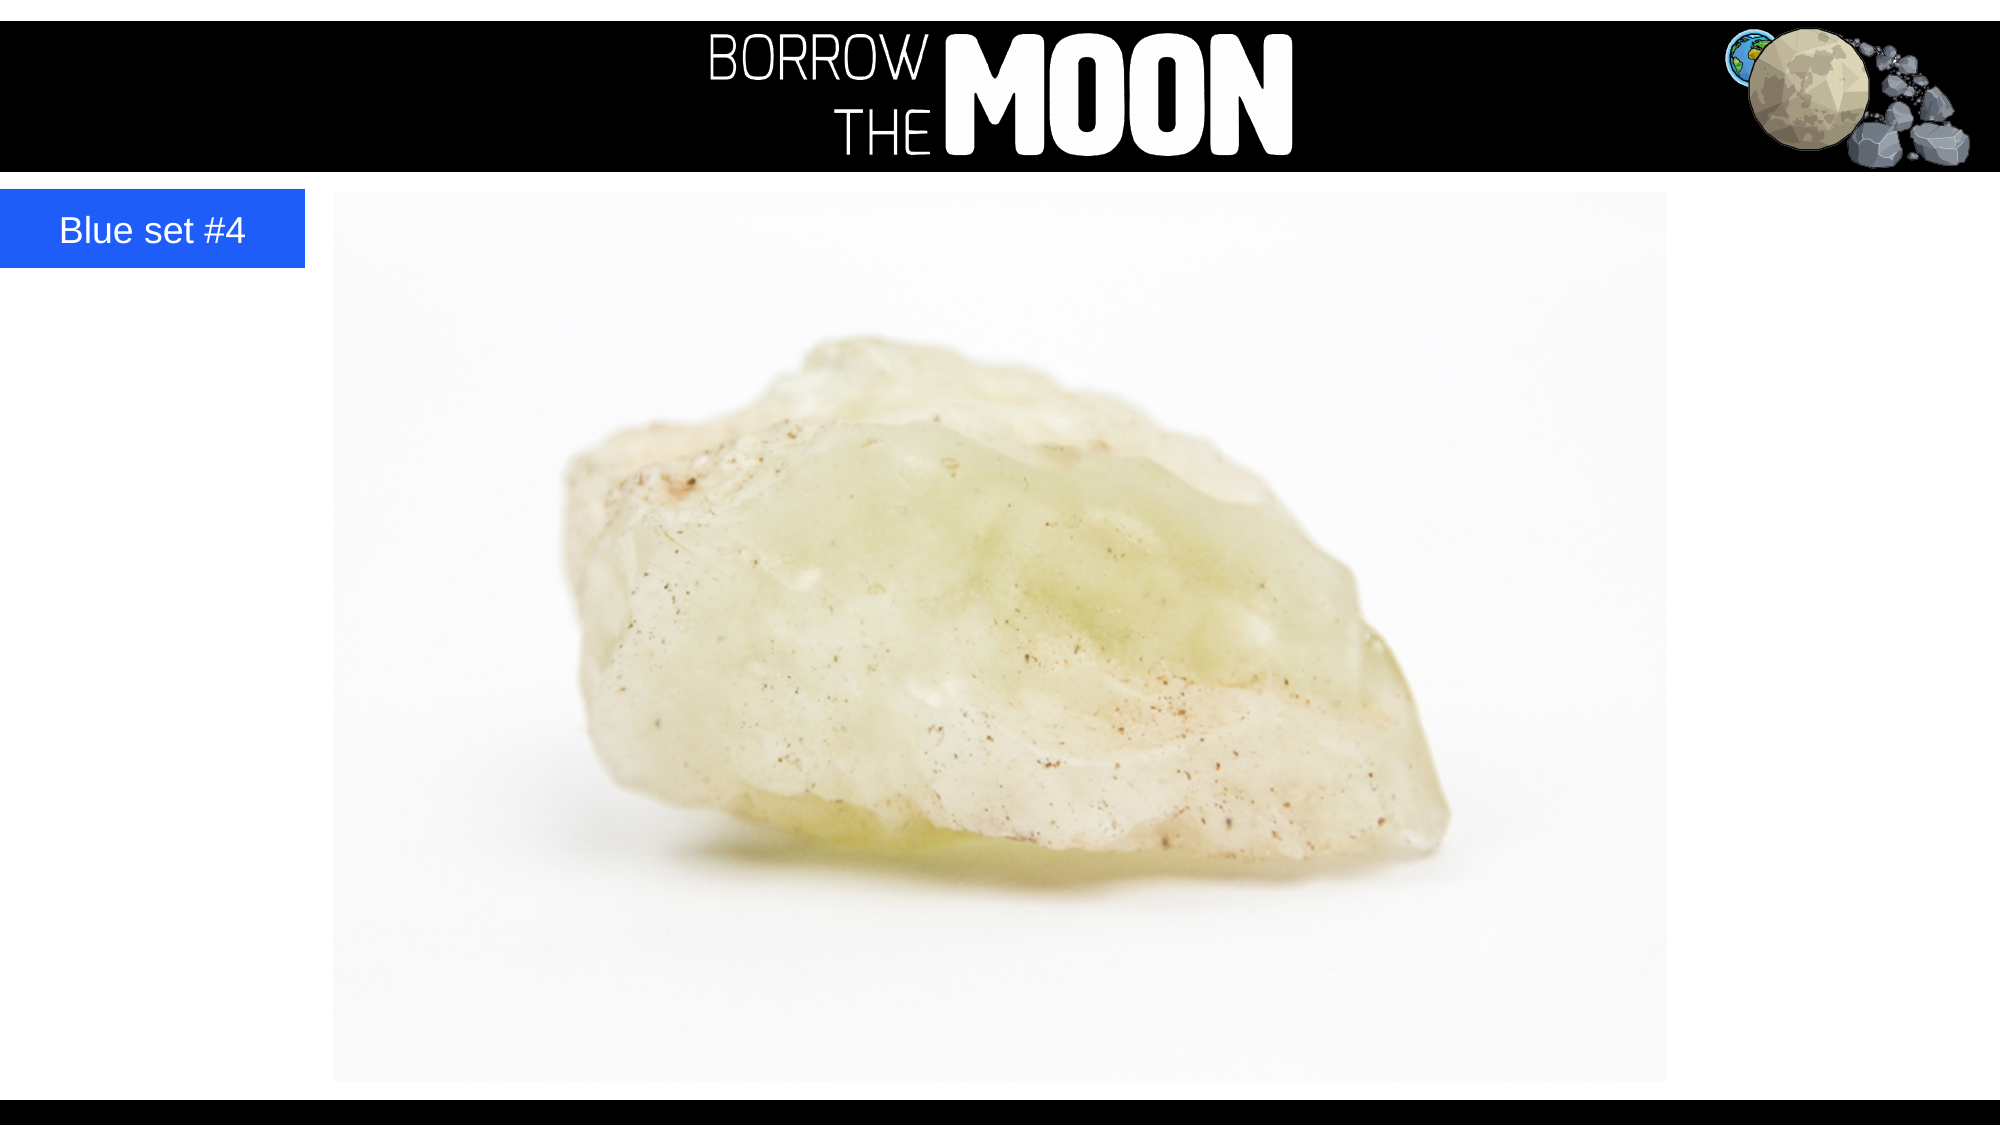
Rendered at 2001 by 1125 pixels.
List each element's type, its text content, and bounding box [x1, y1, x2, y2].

text_box Blue set #4 [0, 189, 305, 268]
picture [333, 192, 1667, 1081]
